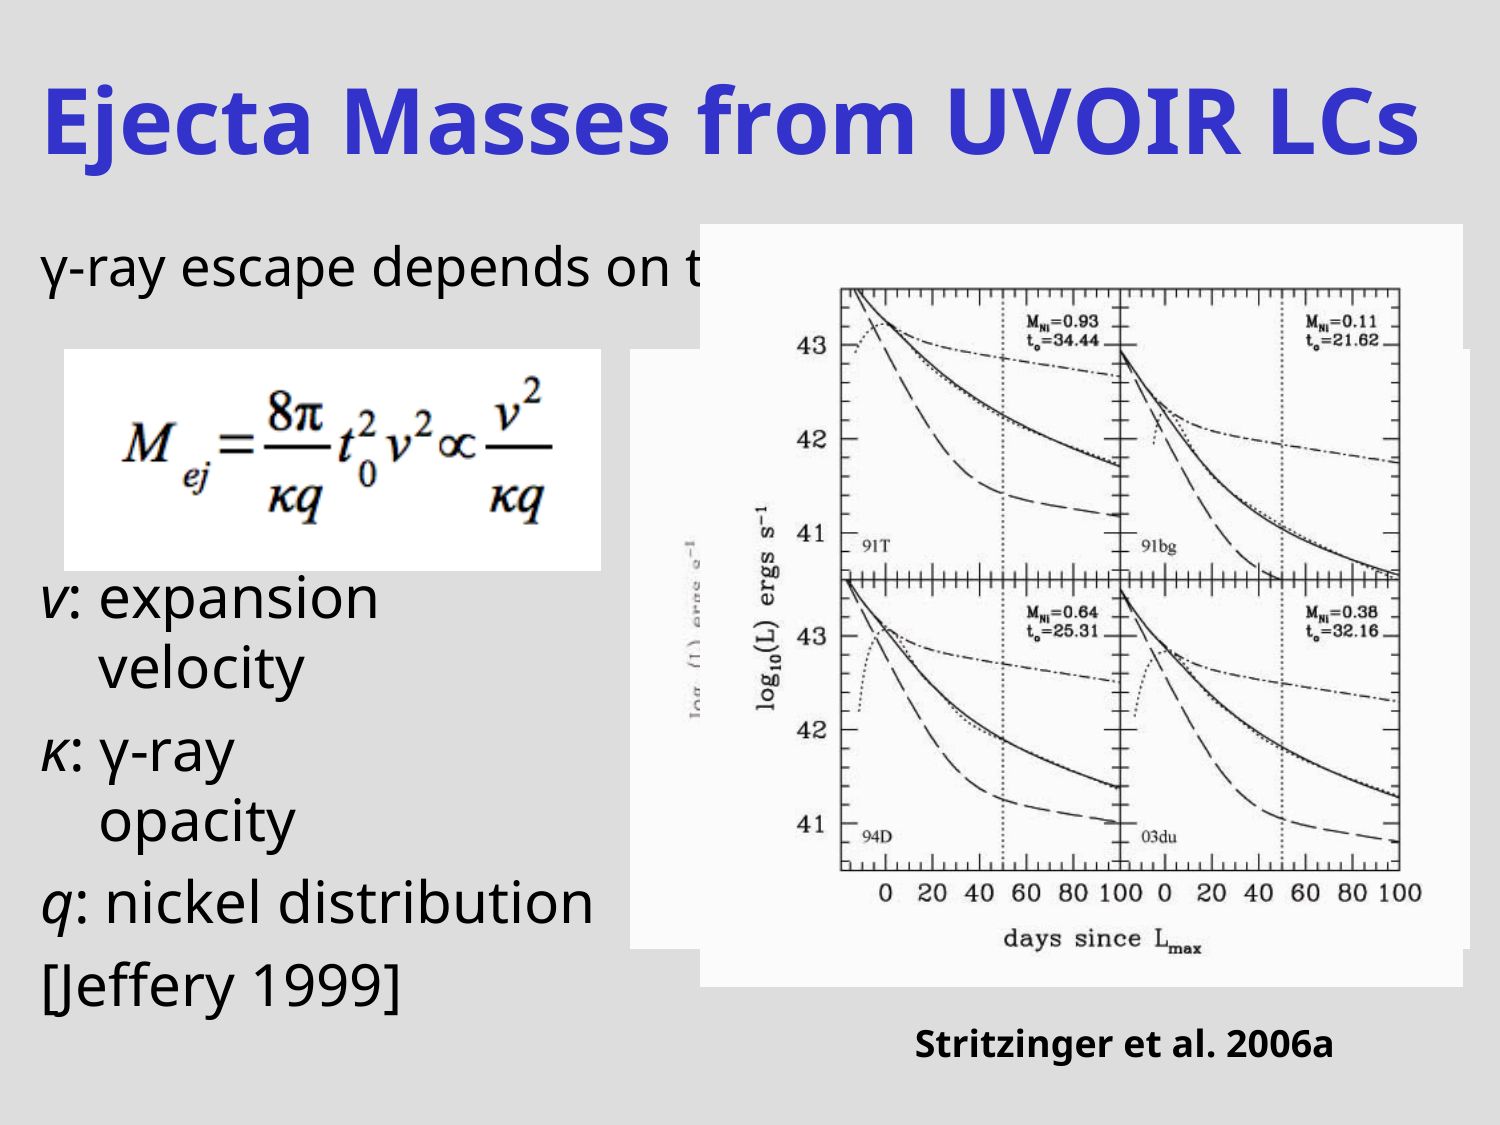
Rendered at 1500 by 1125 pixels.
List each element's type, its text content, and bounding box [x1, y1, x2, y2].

picture [630, 224, 1470, 987]
text_box γ-ray escape depends on the total mass of the ejecta v: expansion velocity κ: γ-ray opacity q: nickel distribution [Jeffery 1999] [25, 224, 1500, 1100]
text_box Ejecta Masses from UVOIR LCs [0, 62, 1463, 184]
text_box Stritzinger et al. 2006a [900, 1012, 1423, 1073]
